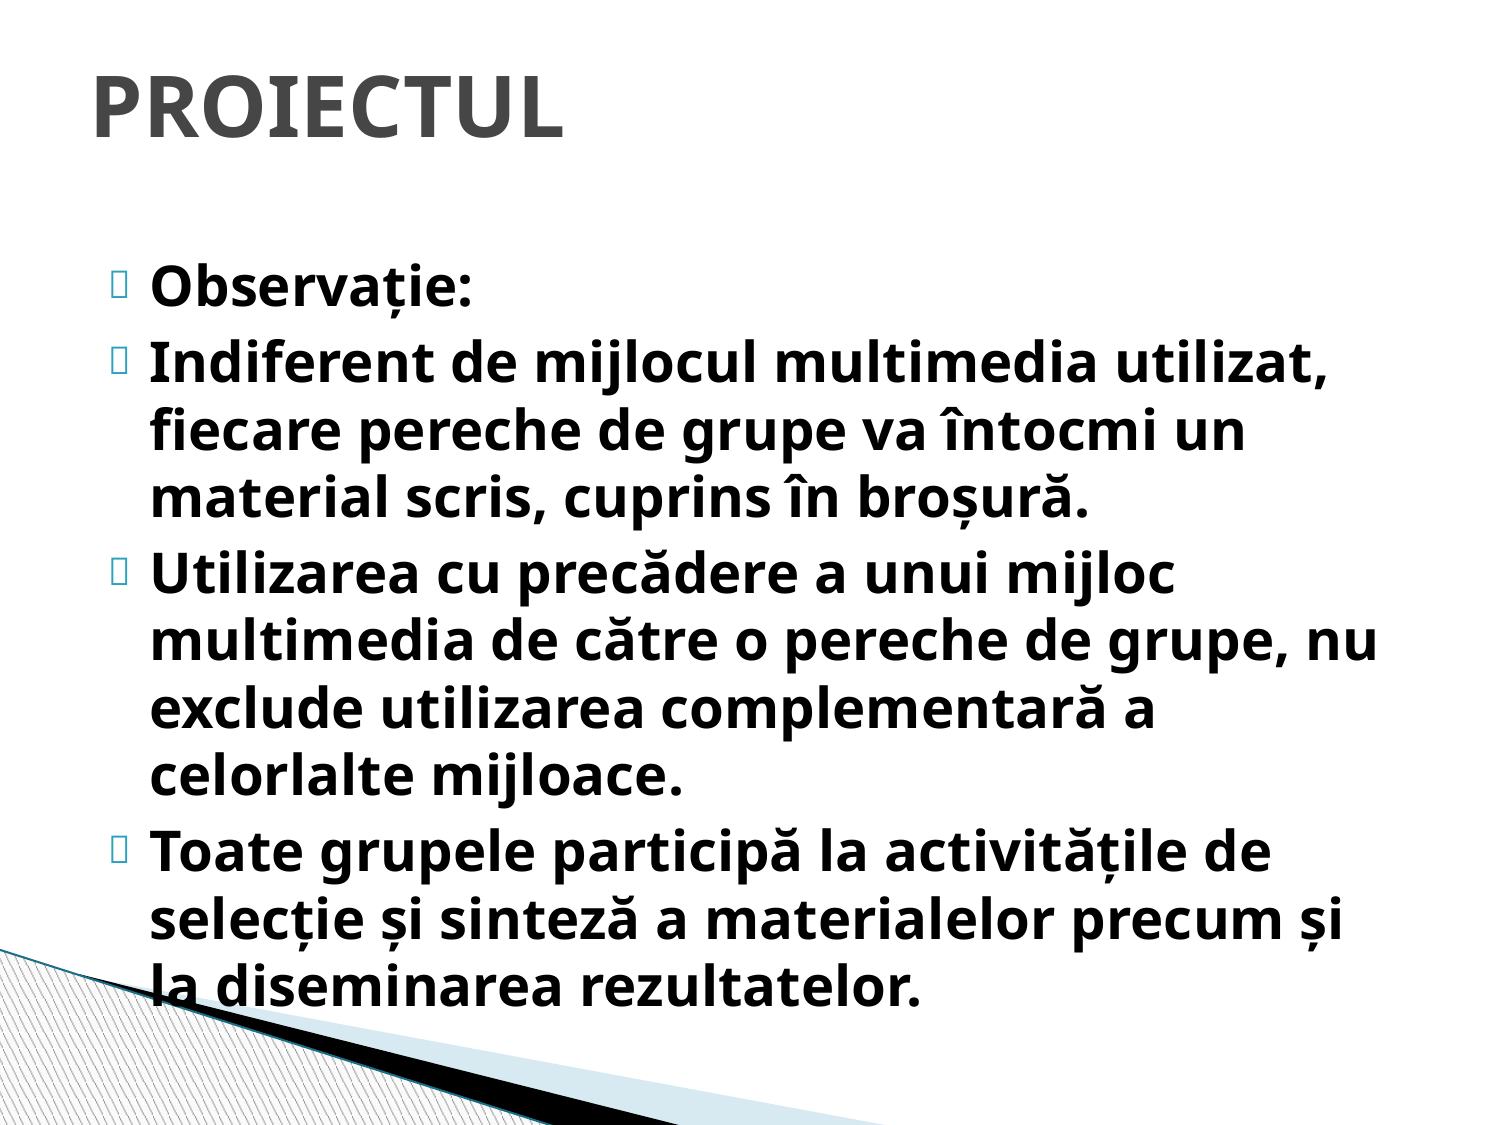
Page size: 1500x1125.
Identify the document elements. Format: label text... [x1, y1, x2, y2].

title PROIECTUL [75, 45, 1425, 233]
list Observație: Indiferent de mijlocul multimedia utilizat, fiecare pereche de grupe va întocmi un material scris, cuprins în broșură. Utilizarea cu precădere a unui mijloc multimedia de către o pereche de grupe, nu exclude utilizarea complementară a celorlalte mijloace. Toate grupele participă la activitățile de selecție și sinteză a materialelor precum și la diseminarea rezultatelor. [75, 243, 1425, 986]
picture [0, 952, 543, 1125]
